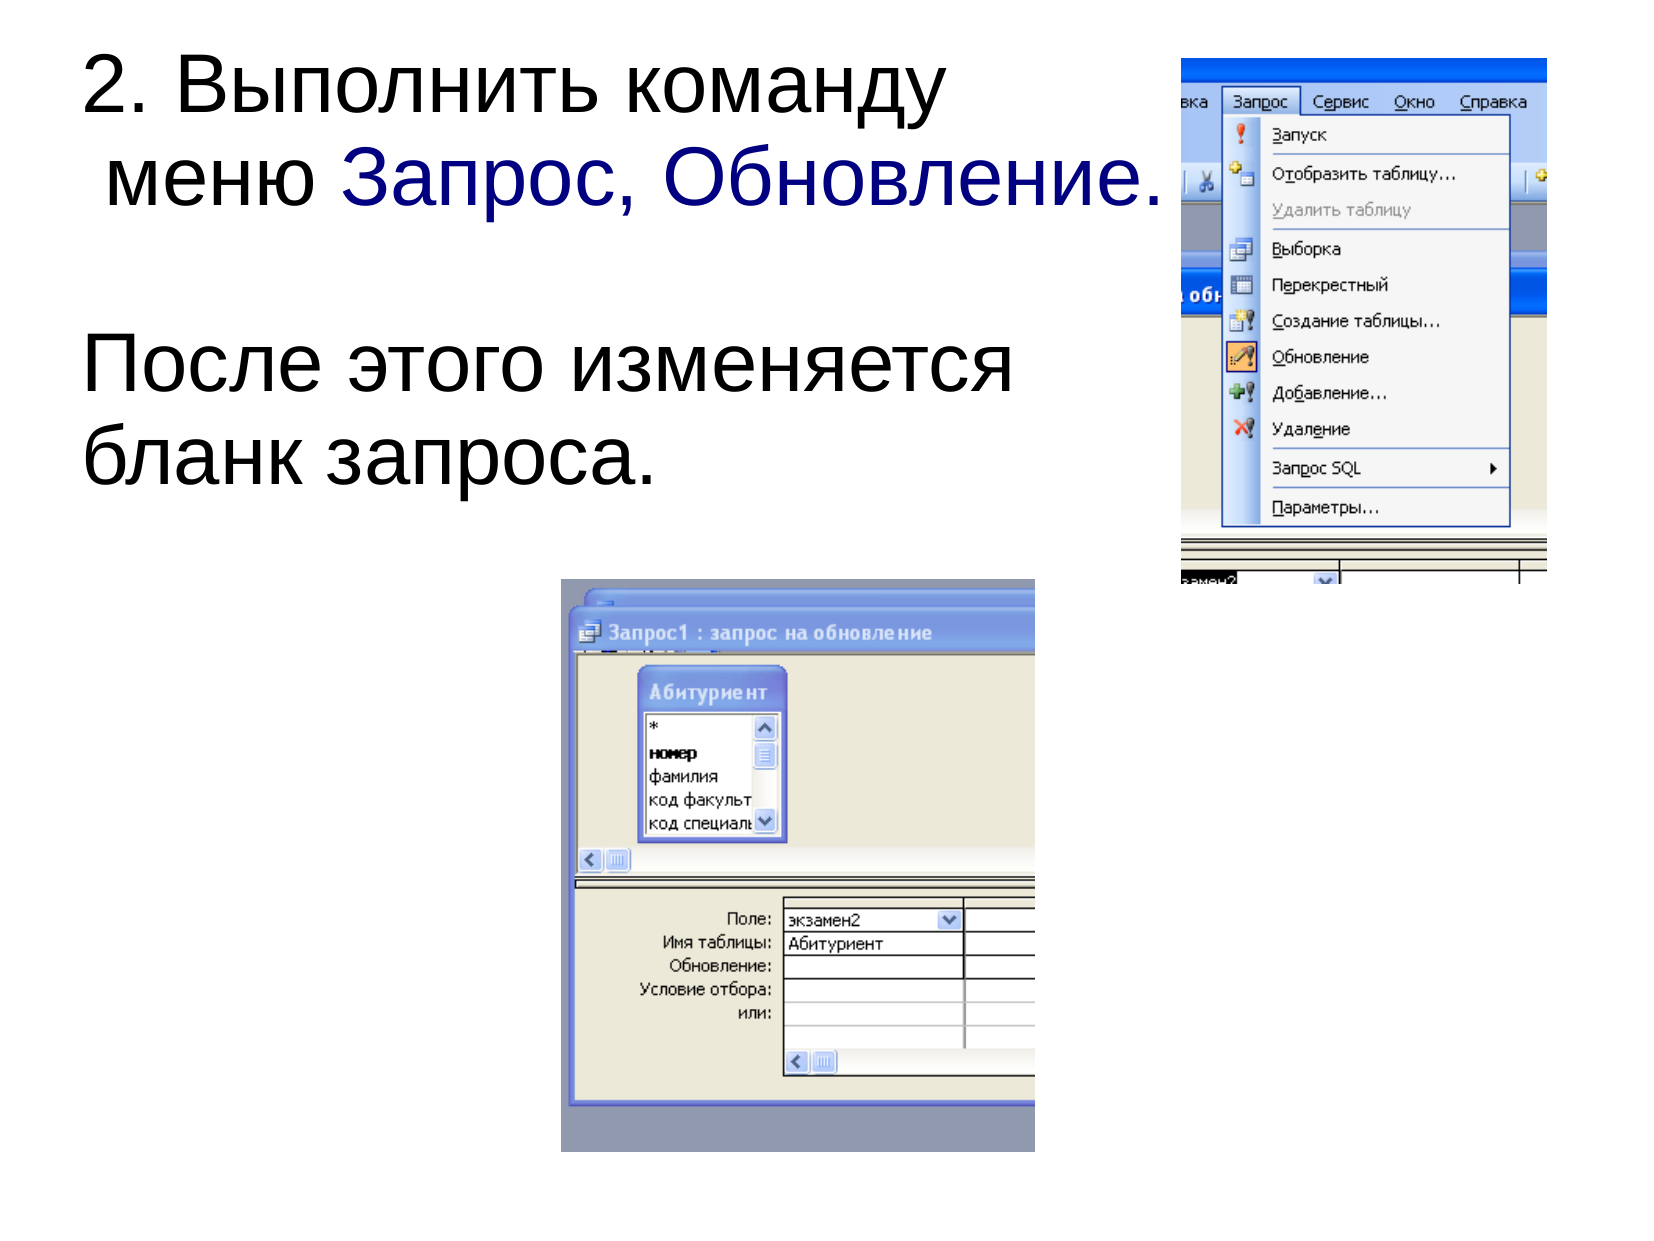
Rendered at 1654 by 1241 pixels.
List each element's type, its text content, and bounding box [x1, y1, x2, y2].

text_box 2. Выполнить команду меню Запрос, Обновление. После этого изменяется бланк запроса. [66, 29, 1182, 510]
picture [561, 579, 1035, 1152]
picture [1181, 58, 1547, 584]
